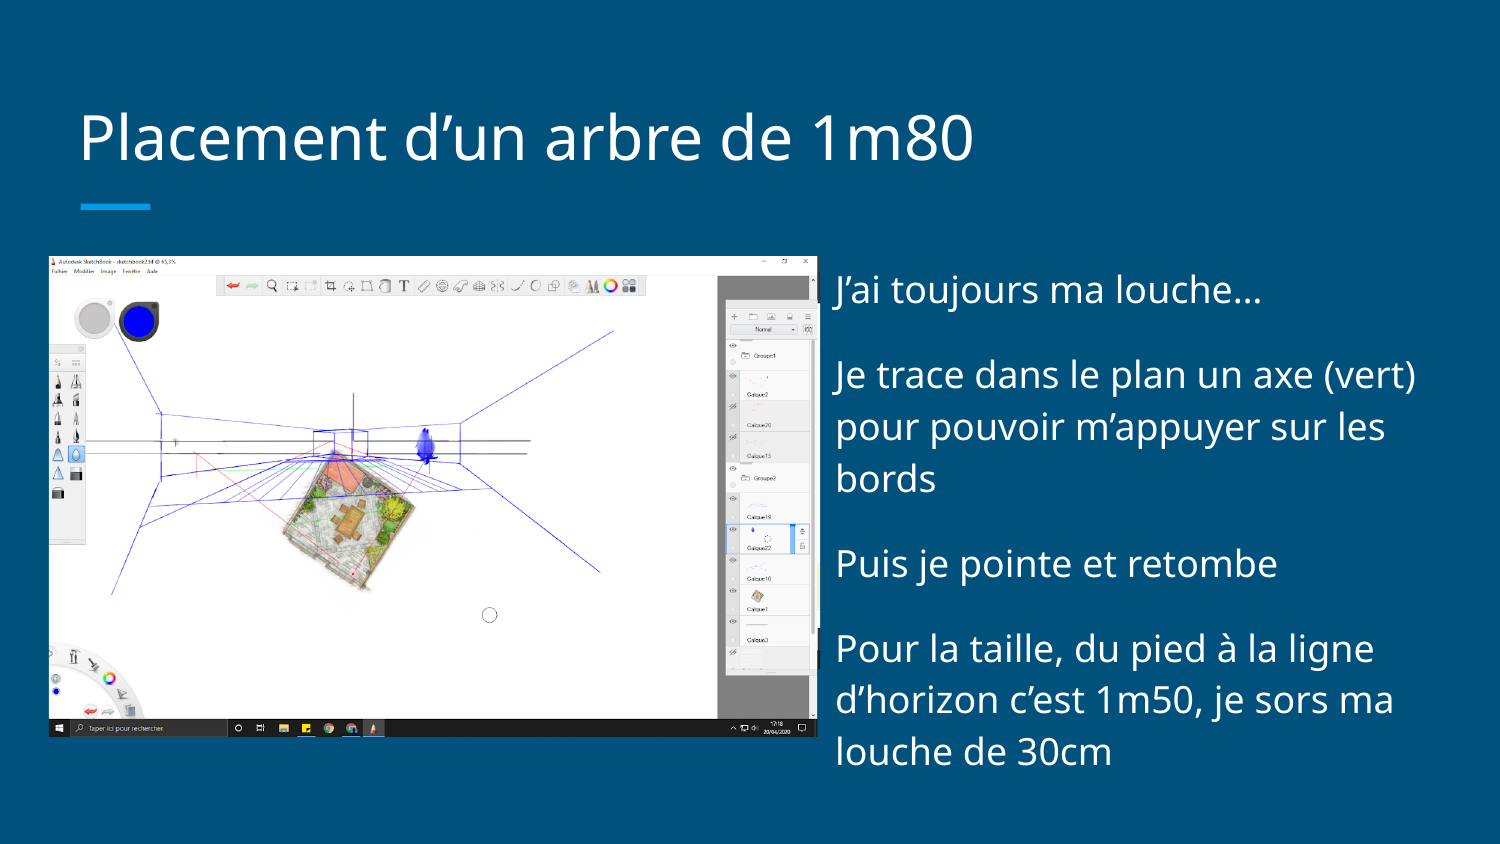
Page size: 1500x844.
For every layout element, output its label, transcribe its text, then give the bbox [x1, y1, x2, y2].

picture [49, 257, 820, 736]
list J’ai toujours ma louche… Je trace dans le plan un axe (vert) pour pouvoir m’appuyer sur les bords Puis je pointe et retombe Pour la taille, du pied à la ligne d’horizon c’est 1m50, je sors ma louche de 30cm [820, 244, 1437, 750]
title Placement d’un arbre de 1m80 [63, 75, 1437, 188]
